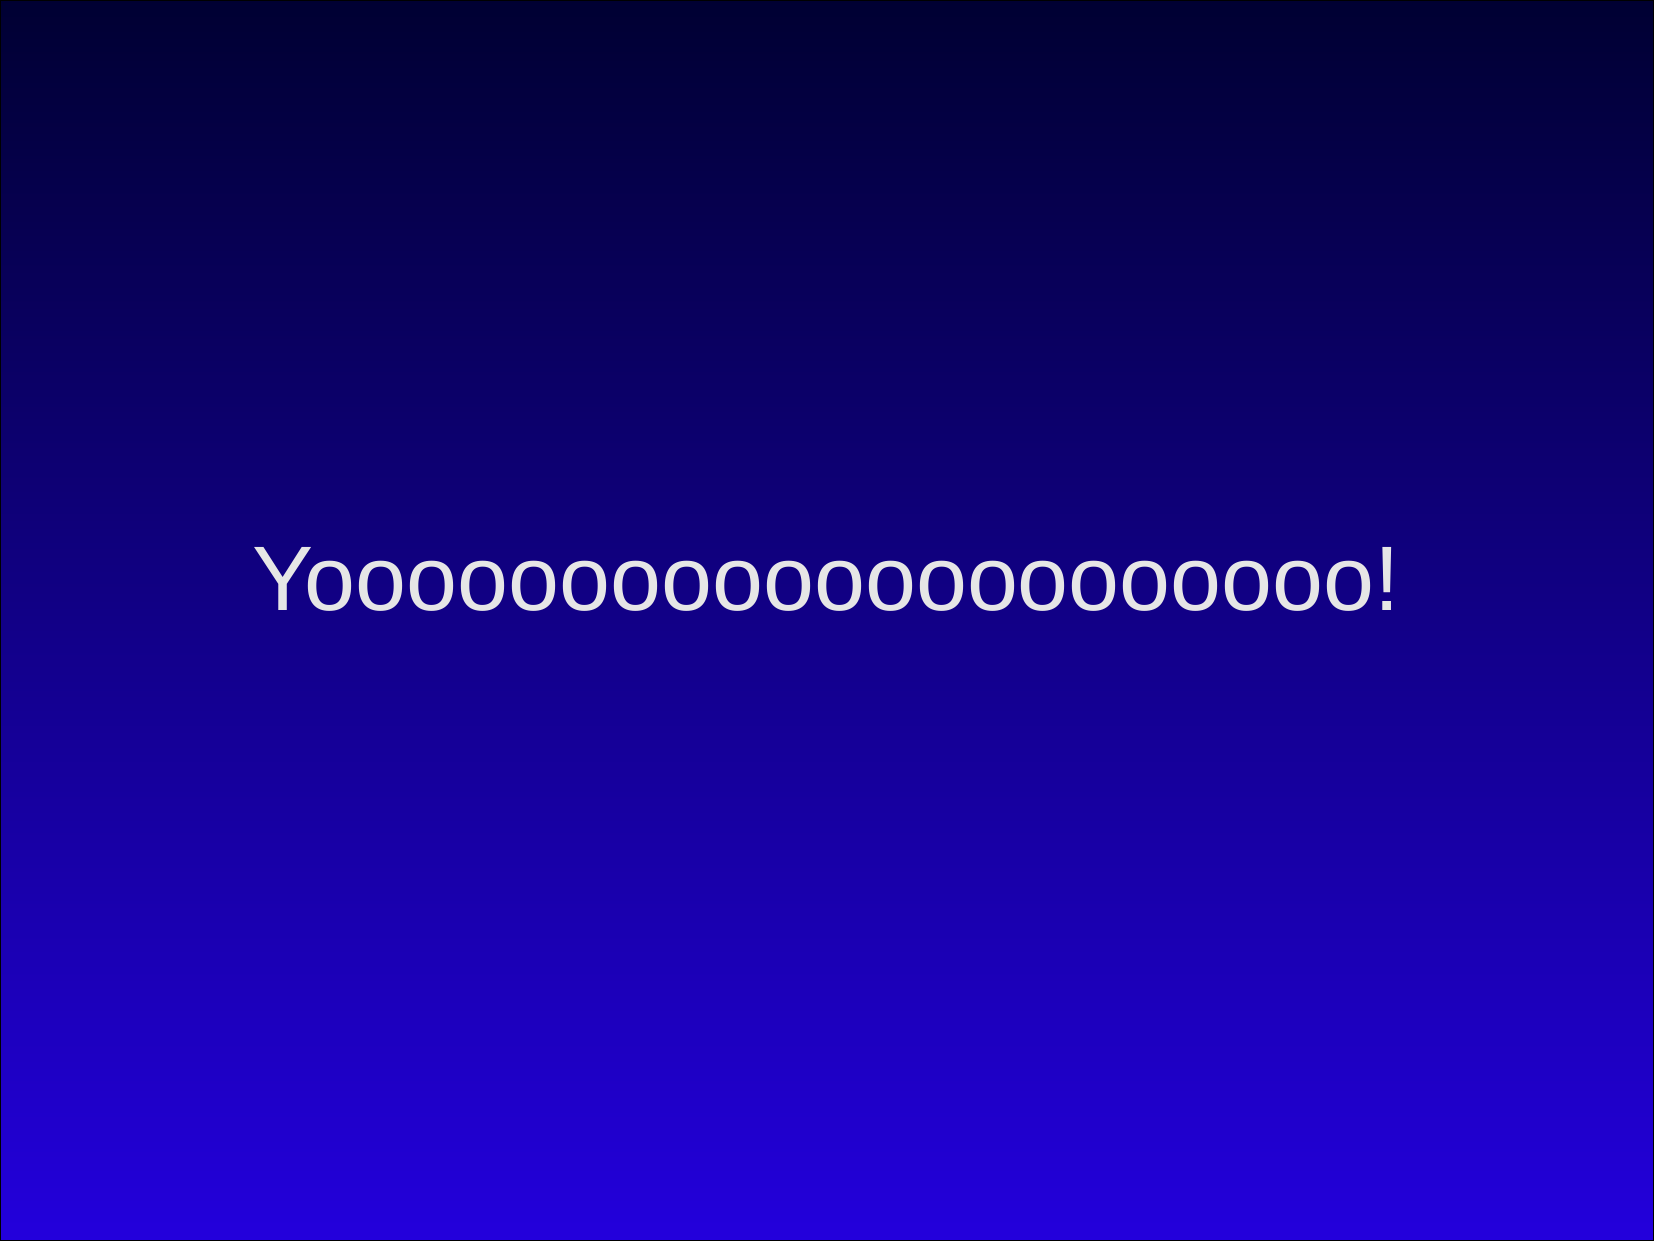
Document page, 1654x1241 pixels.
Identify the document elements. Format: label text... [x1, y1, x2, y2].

subtitle Yooooooooooooooooooooo! [82, 56, 1571, 1102]
